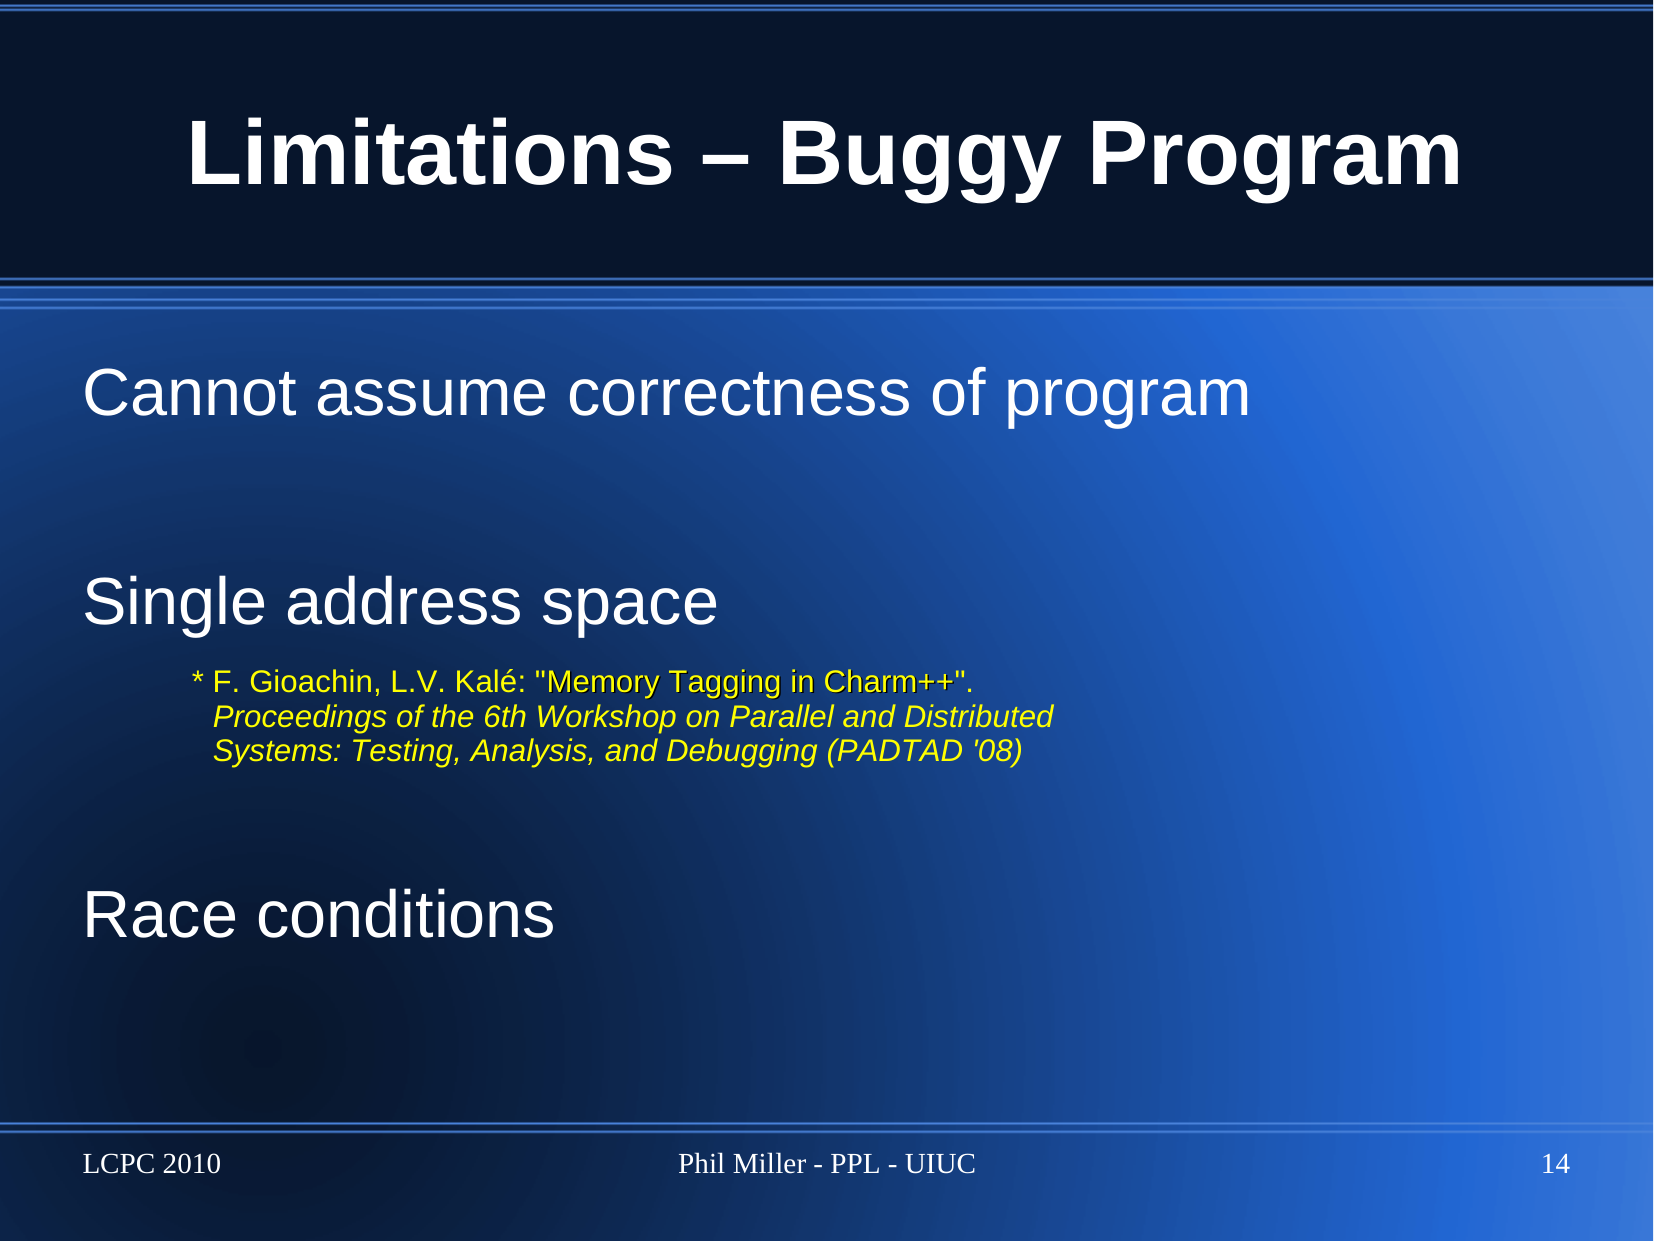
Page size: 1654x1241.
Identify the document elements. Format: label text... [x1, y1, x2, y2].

list Cannot assume correctness of program Single address space Race conditions [82, 355, 1571, 1160]
picture [0, 0, 1654, 1241]
title Limitations – Buggy Program [82, 56, 1571, 250]
text_box * F. Gioachin, L.V. Kalé: "Memory Tagging in Charm++". Proceedings of the 6th Workshop on Parallel and Distributed Systems: Testing, Analysis, and Debugging (PADTAD '08) [177, 656, 1074, 797]
